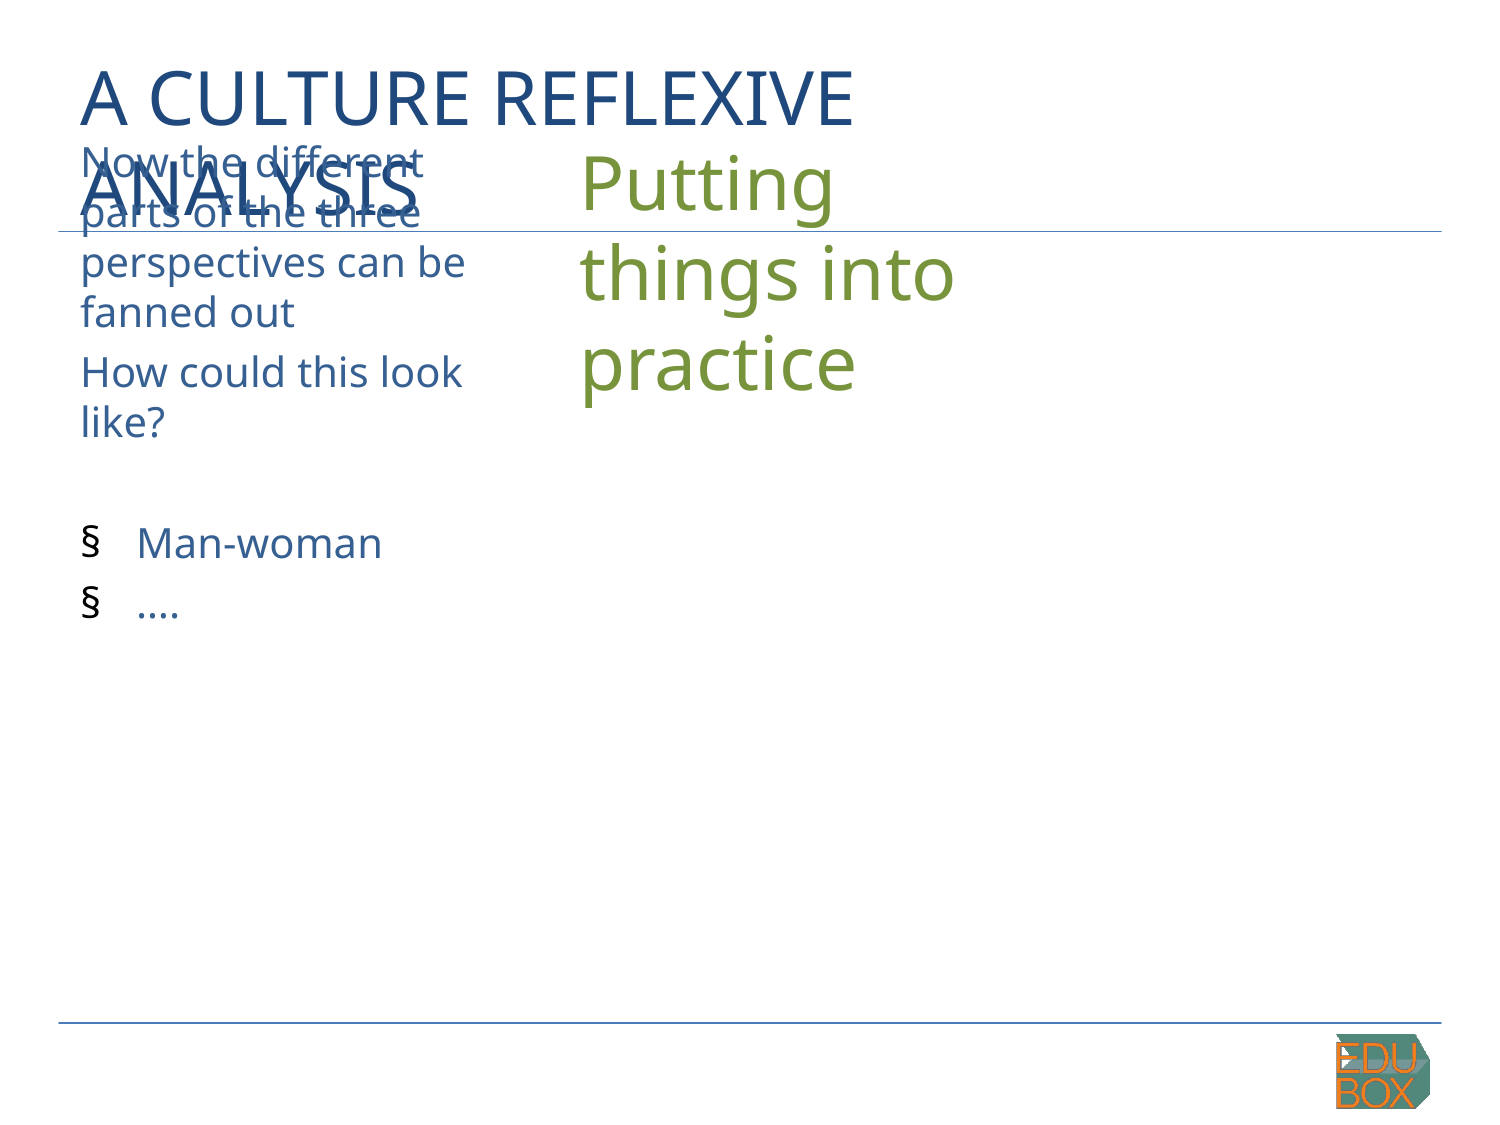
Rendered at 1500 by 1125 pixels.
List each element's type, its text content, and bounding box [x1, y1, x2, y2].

list Putting things into practice [64, 127, 1040, 247]
title A CULTURE REFLEXIVE ANALYSIS [64, 42, 1426, 153]
list Now the different parts of the three perspectives can be fanned out How could this look like? Man-woman …. [75, 255, 1426, 1005]
picture [1328, 1028, 1437, 1114]
